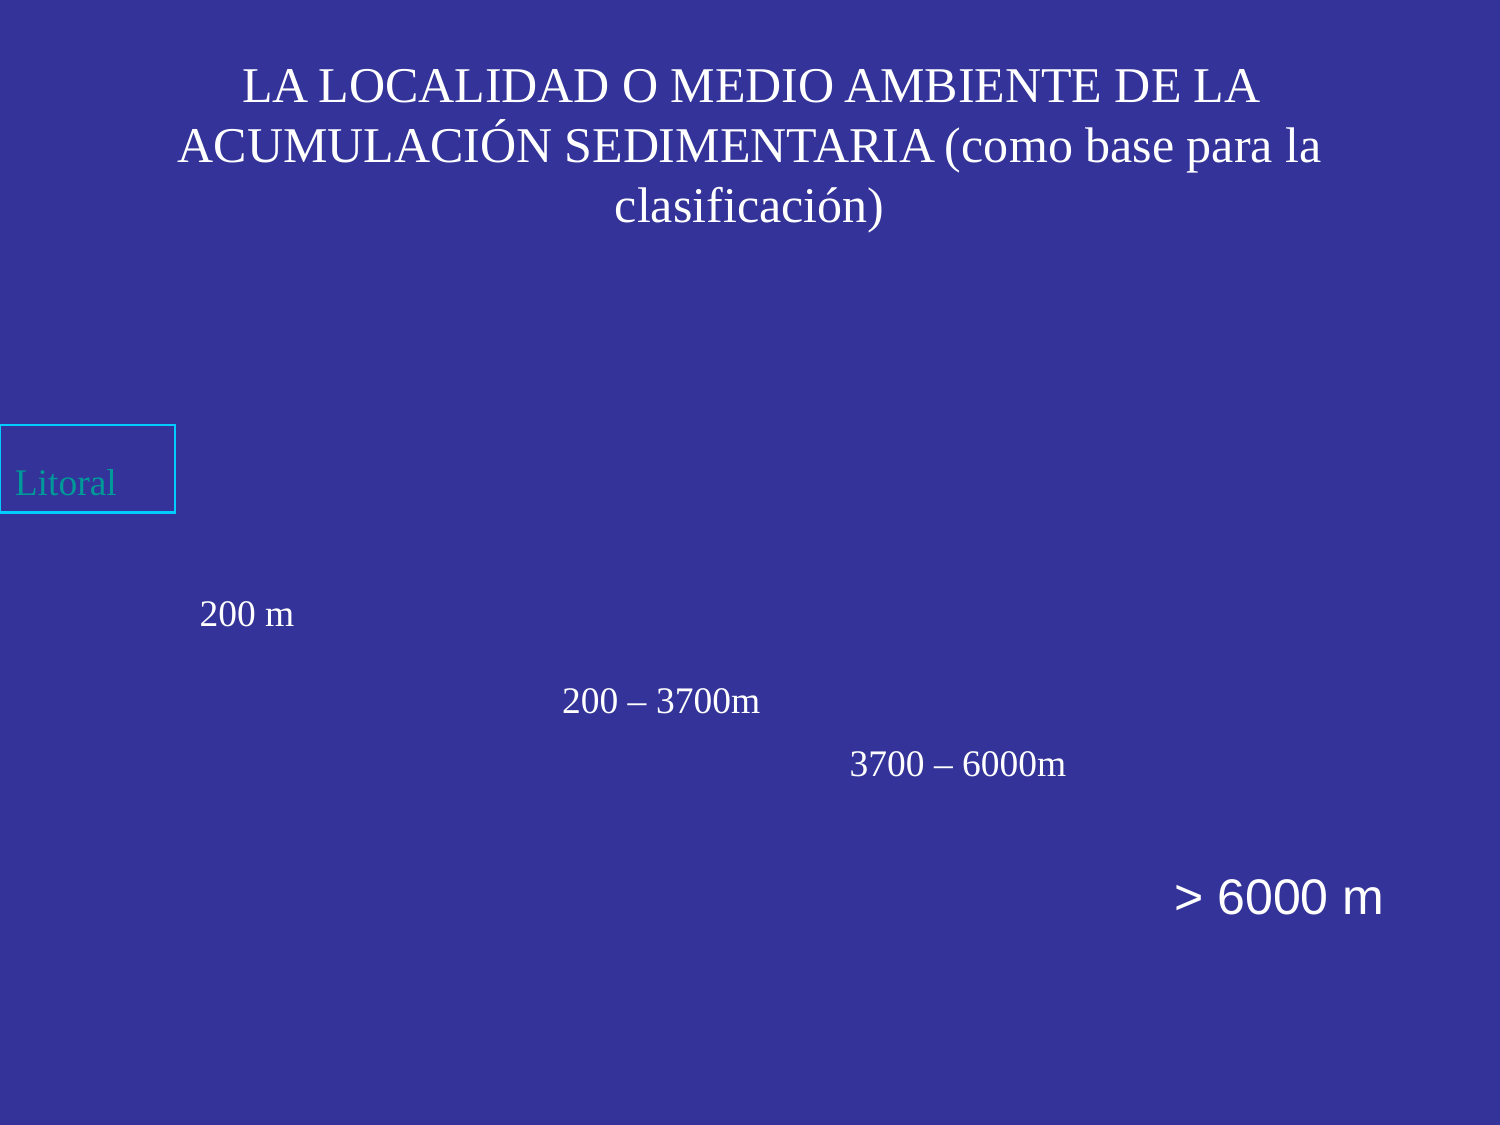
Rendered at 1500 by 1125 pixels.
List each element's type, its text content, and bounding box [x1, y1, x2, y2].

text_box 200 m [184, 581, 310, 642]
text_box Litoral [1, 449, 142, 511]
text_box 200 – 3700m [547, 668, 776, 730]
text_box LA LOCALIDAD O MEDIO AMBIENTE DE LA ACUMULACIÓN SEDIMENTARIA (como base para la clasificación) [75, 45, 1426, 233]
text_box 3700 – 6000m [834, 731, 1082, 792]
text_box > 6000 m [1159, 856, 1400, 932]
